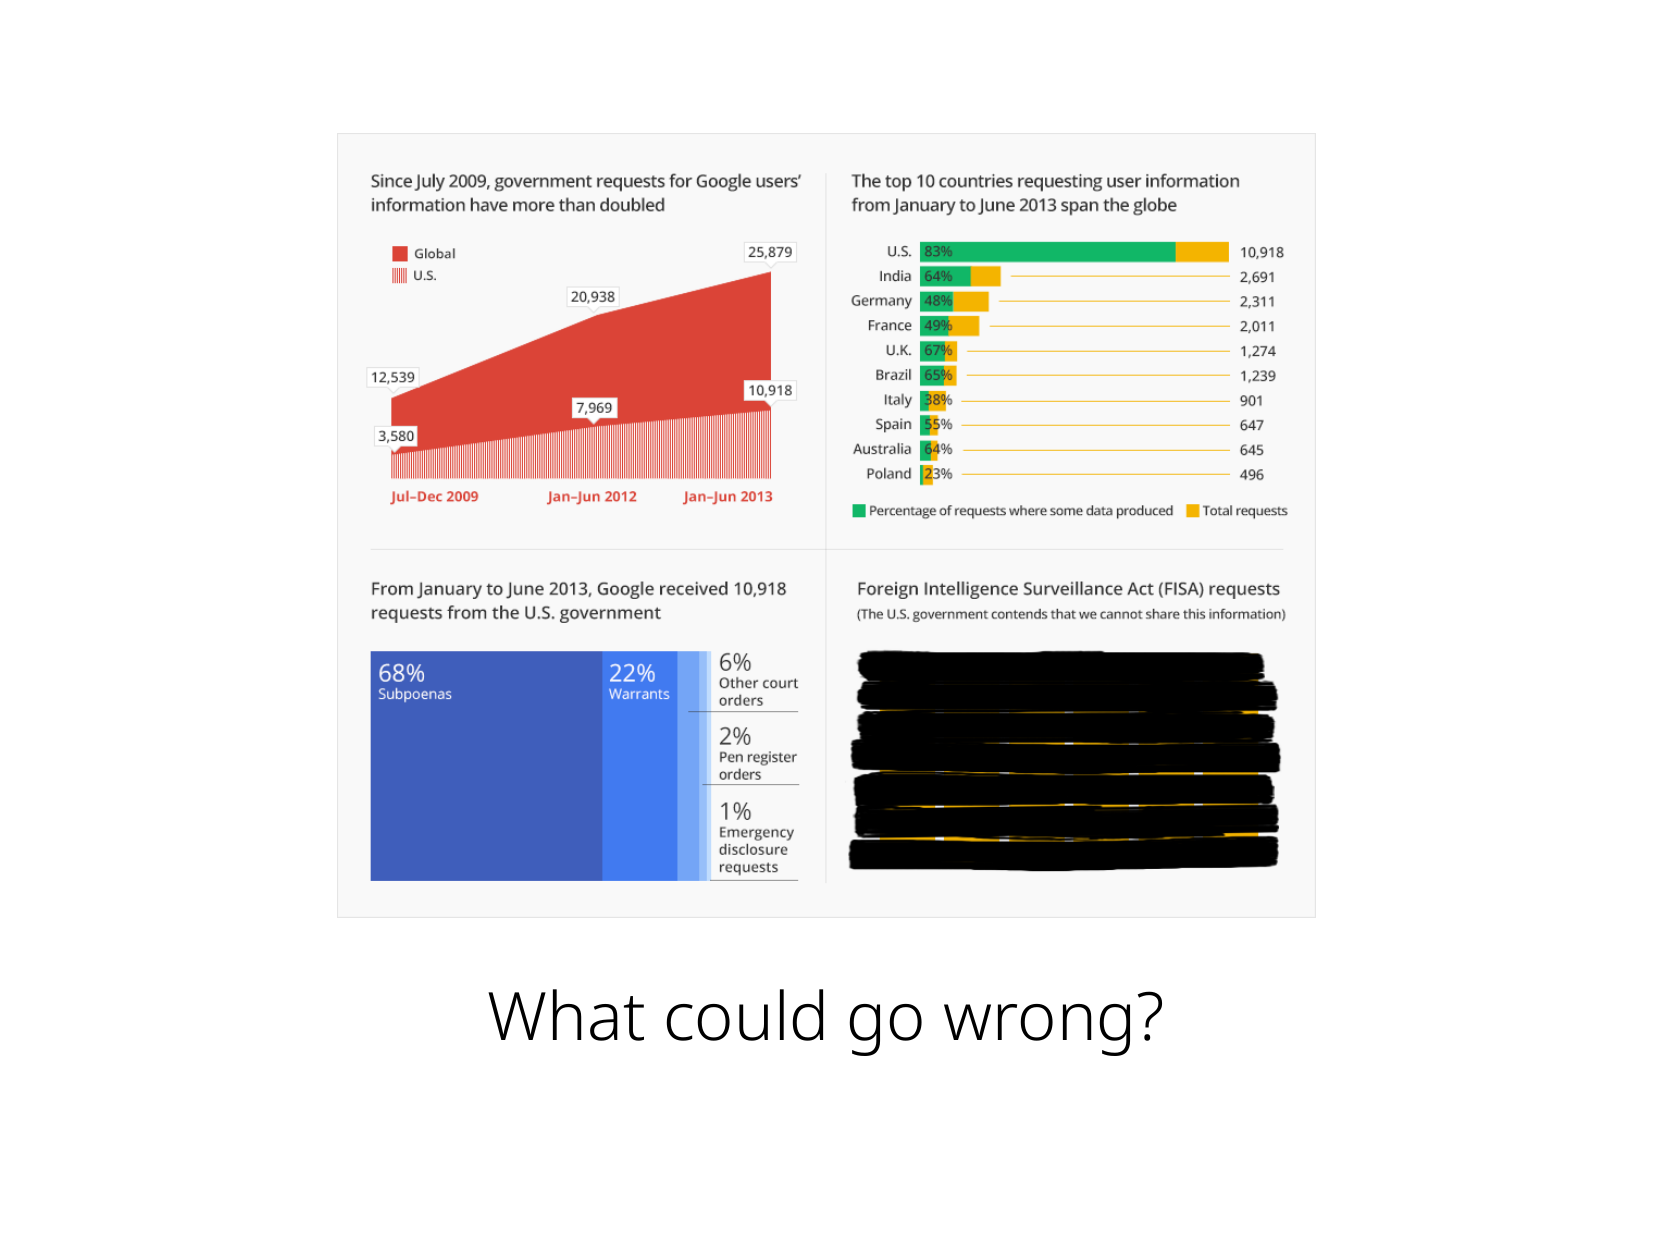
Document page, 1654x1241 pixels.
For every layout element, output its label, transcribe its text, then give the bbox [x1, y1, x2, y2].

subtitle What could go wrong? [82, 942, 1571, 1087]
picture [337, 133, 1316, 918]
